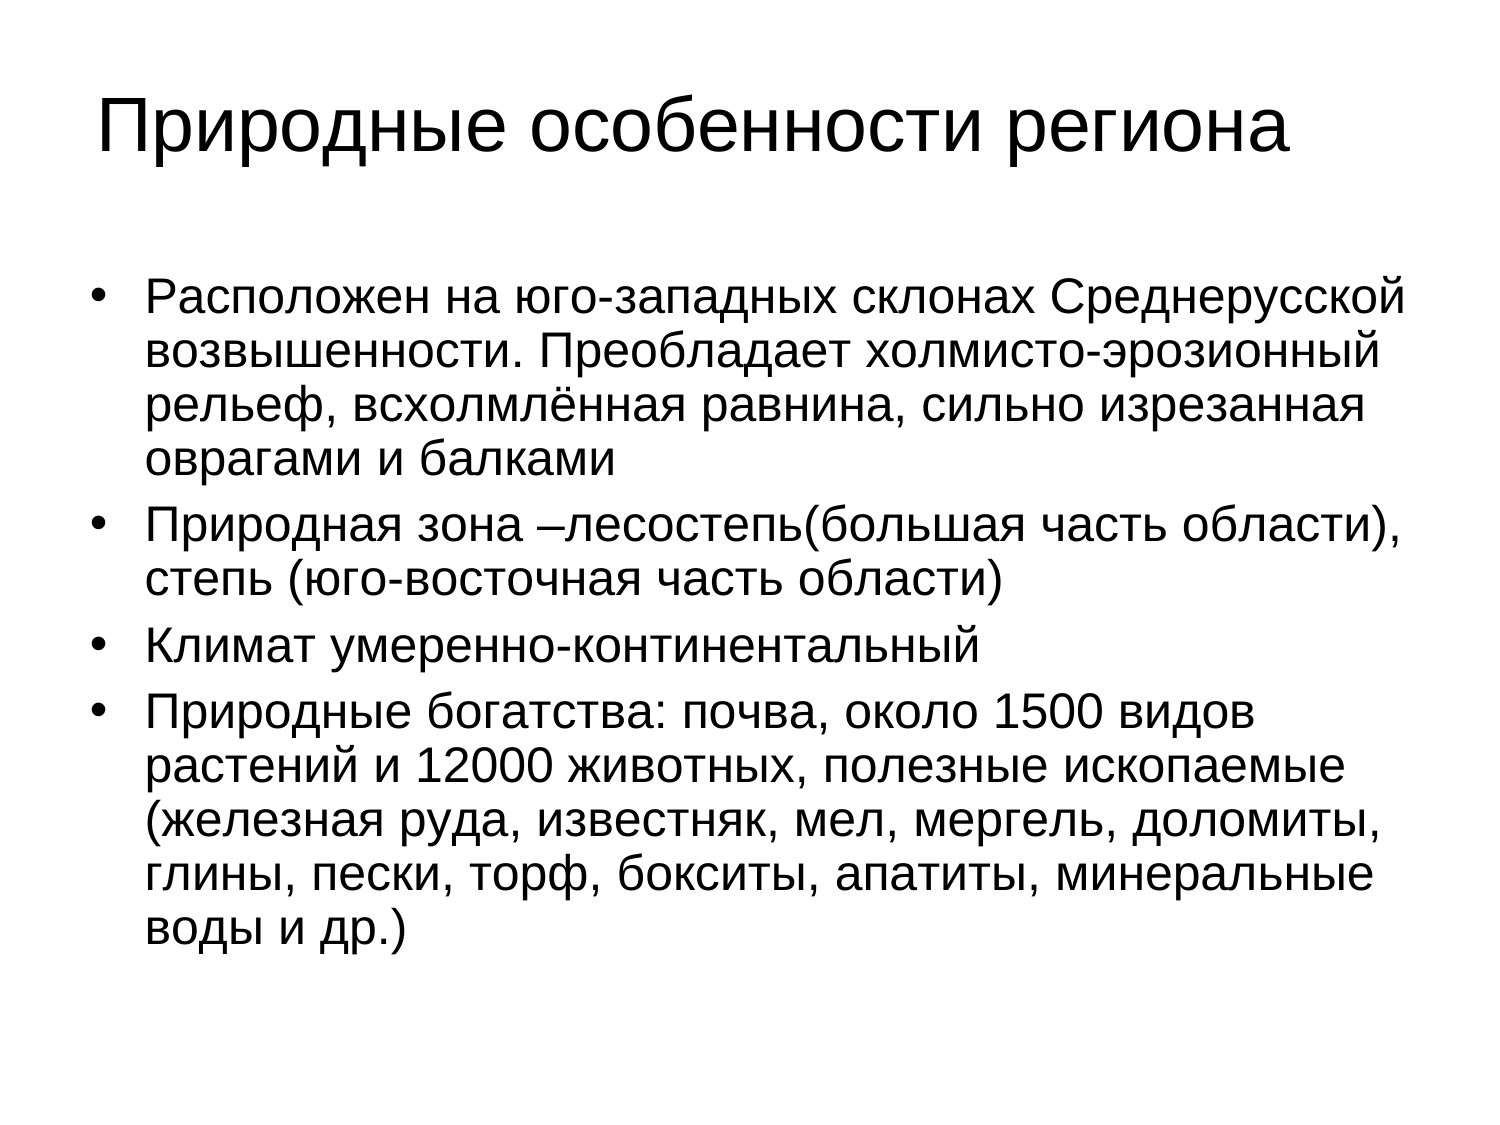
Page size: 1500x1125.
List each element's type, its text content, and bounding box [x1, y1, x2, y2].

title Природные особенности региона [74, 20, 1313, 221]
list Расположен на юго-западных склонах Среднерусской возвышенности. Преобладает холмисто-эрозионный рельеф, всхолмлённая равнина, сильно изрезанная оврагами и балками Природная зона –лесостепь(большая часть области), степь (юго-восточная часть области) Климат умеренно-континентальный Природные богатства: почва, около 1500 видов растений и 12000 животных, полезные ископаемые (железная руда, известняк, мел, мергель, доломиты, глины, пески, торф, бокситы, апатиты, минеральные воды и др.) [75, 262, 1426, 1006]
